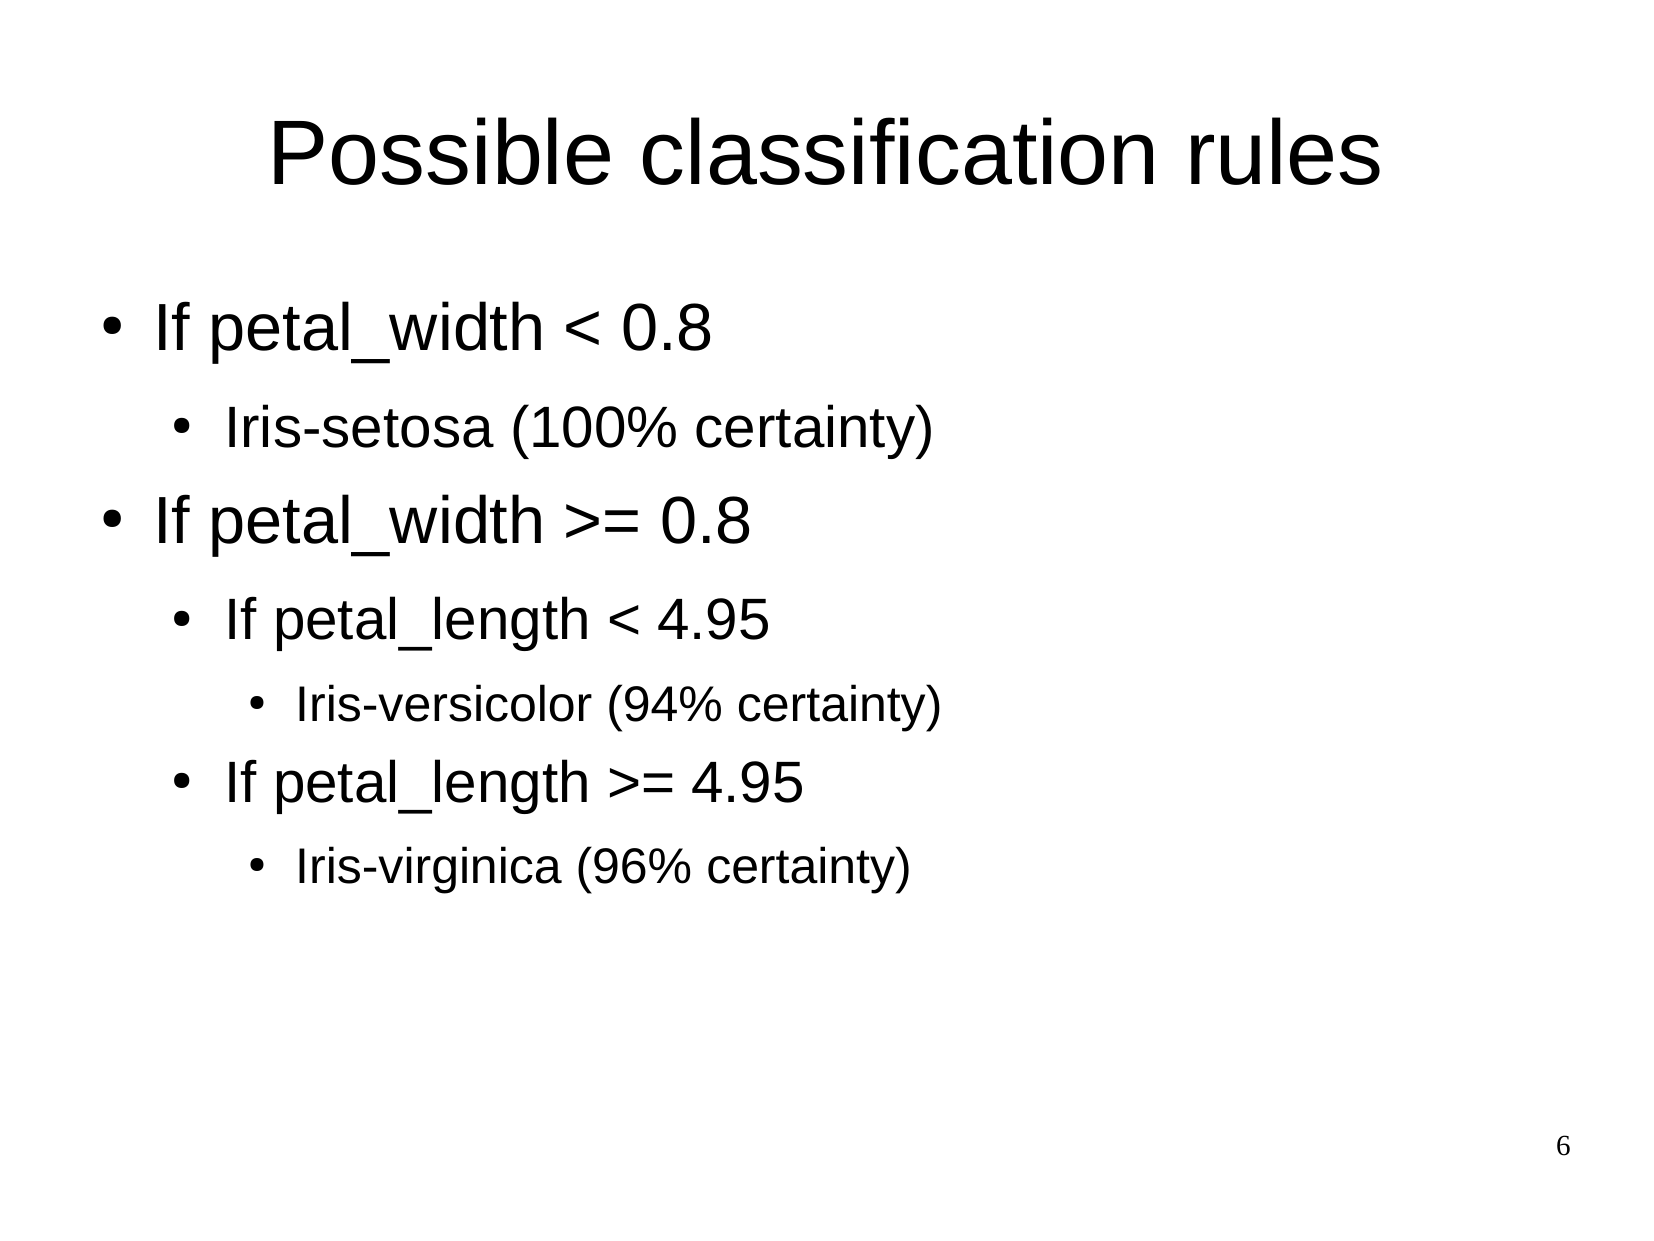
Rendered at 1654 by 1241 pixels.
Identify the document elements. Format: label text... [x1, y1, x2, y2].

list If petal_width < 0.8 Iris-setosa (100% certainty) If petal_width >= 0.8 If petal_length < 4.95 Iris-versicolor (94% certainty) If petal_length >= 4.95 Iris-virginica (96% certainty) [82, 290, 1571, 1109]
title Possible classification rules [82, 49, 1571, 257]
